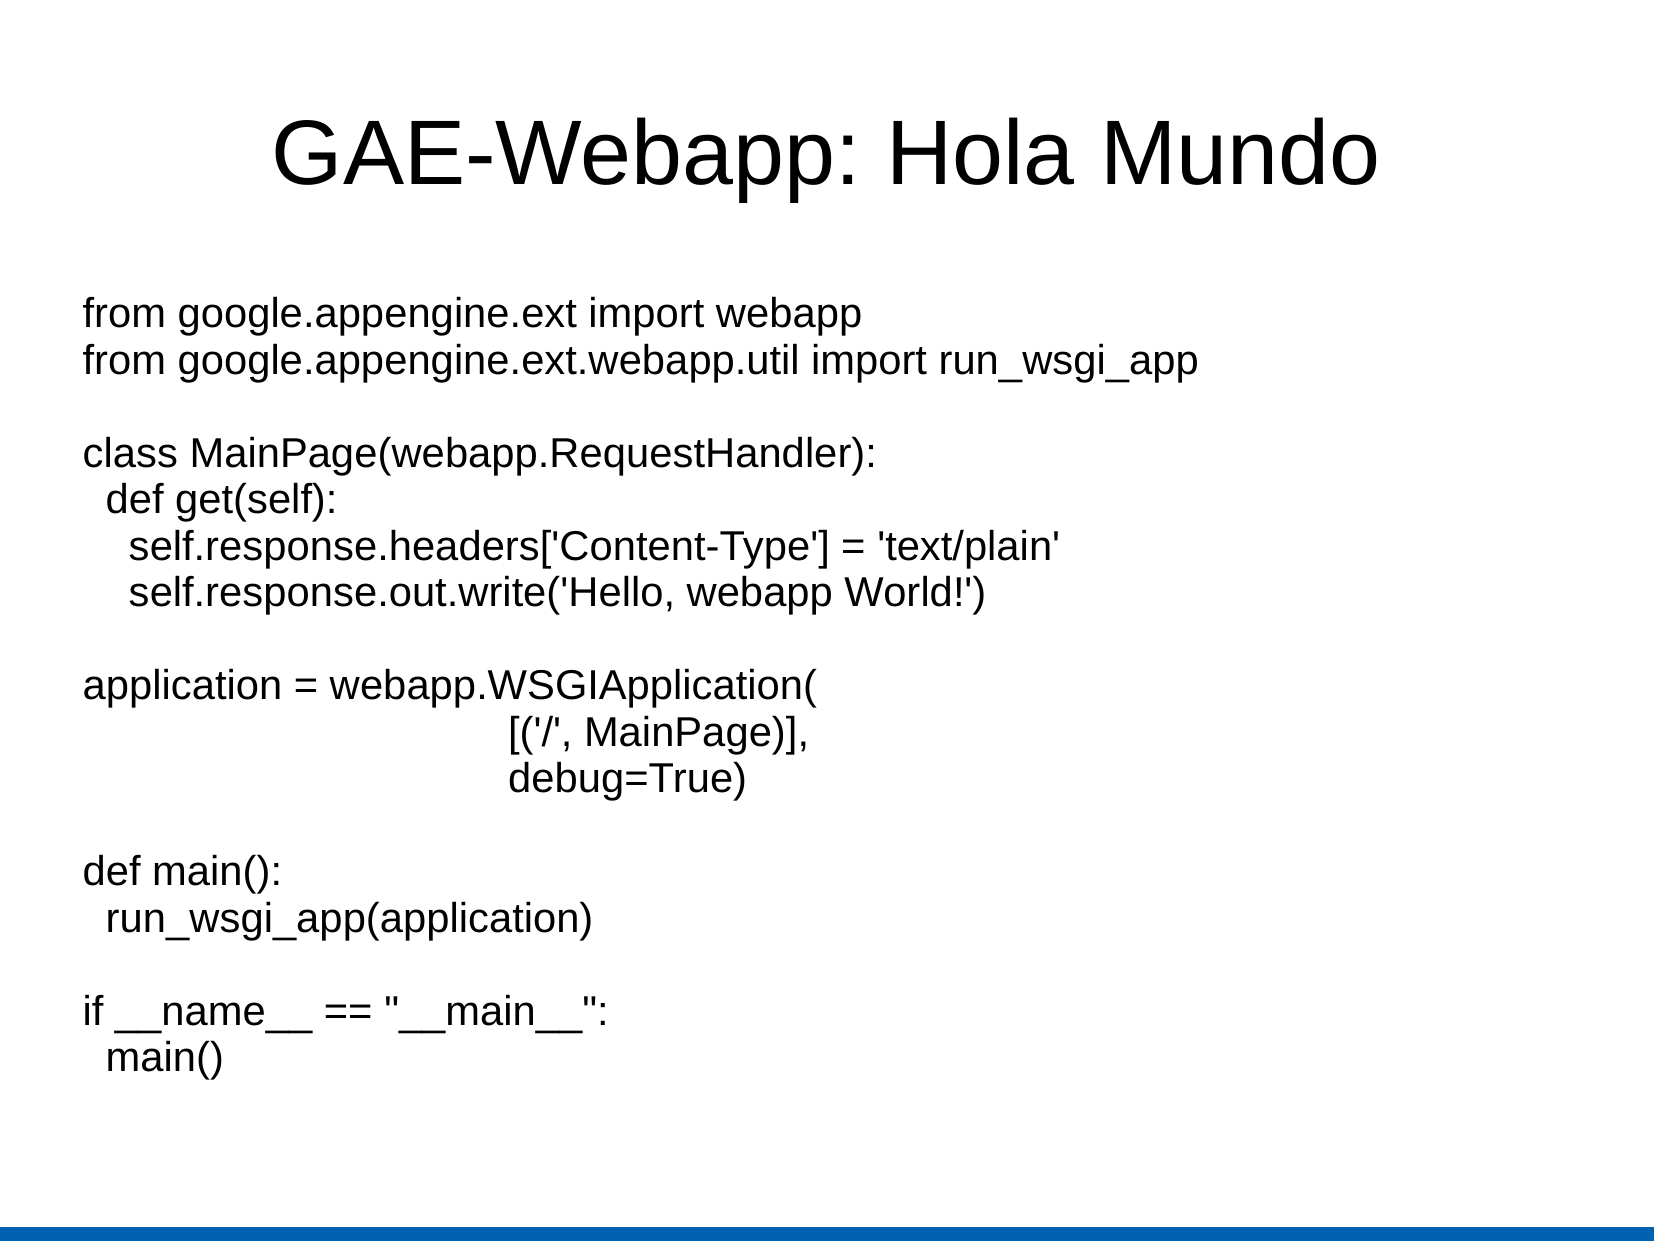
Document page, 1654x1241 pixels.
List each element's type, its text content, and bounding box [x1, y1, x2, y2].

subtitle from google.appengine.ext import webapp from google.appengine.ext.webapp.util import run_wsgi_app class MainPage(webapp.RequestHandler): def get(self): self.response.headers['Content-Type'] = 'text/plain' self.response.out.write('Hello, webapp World!') application = webapp.WSGIApplication( [('/', MainPage)], debug=True) def main(): run_wsgi_app(application) if __name__ == "__main__": main() [82, 290, 1571, 1109]
title GAE-Webapp: Hola Mundo [82, 49, 1571, 257]
